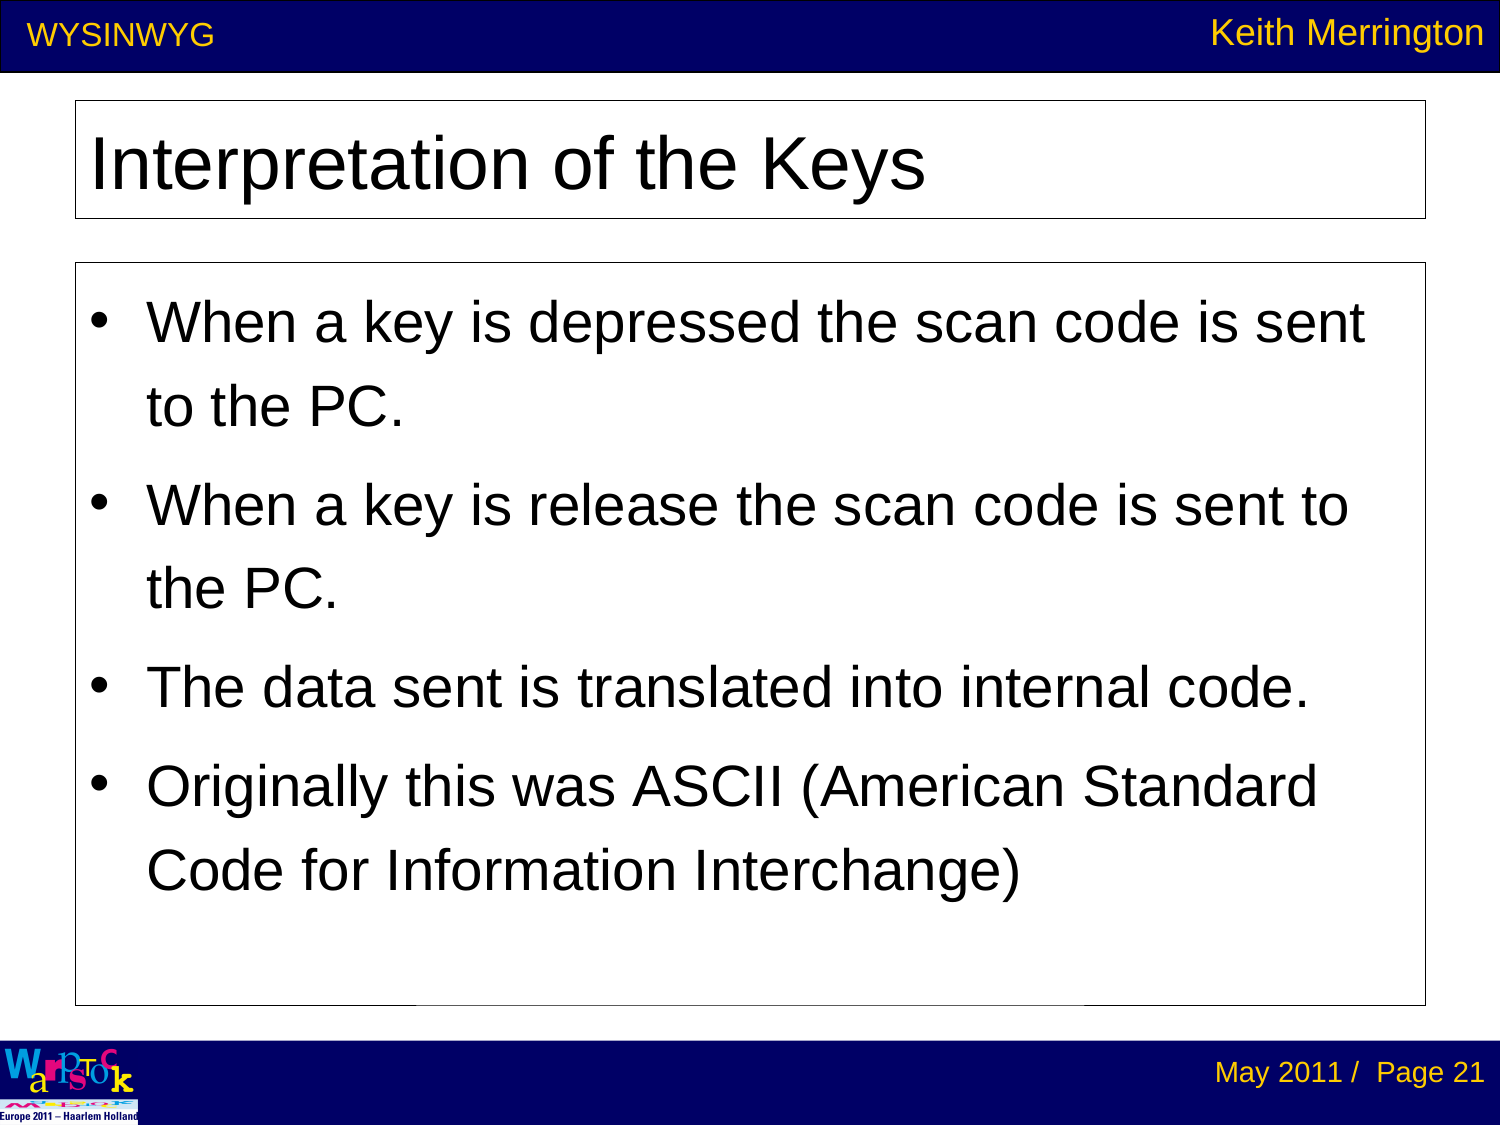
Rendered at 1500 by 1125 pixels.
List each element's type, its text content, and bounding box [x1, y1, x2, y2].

picture [0, 1042, 138, 1125]
list When a key is depressed the scan code is sent to the PC. When a key is release the scan code is sent to the PC. The data sent is translated into internal code. Originally this was ASCII (American Standard Code for Information Interchange) [75, 262, 1426, 1006]
title Interpretation of the Keys [75, 100, 1426, 219]
